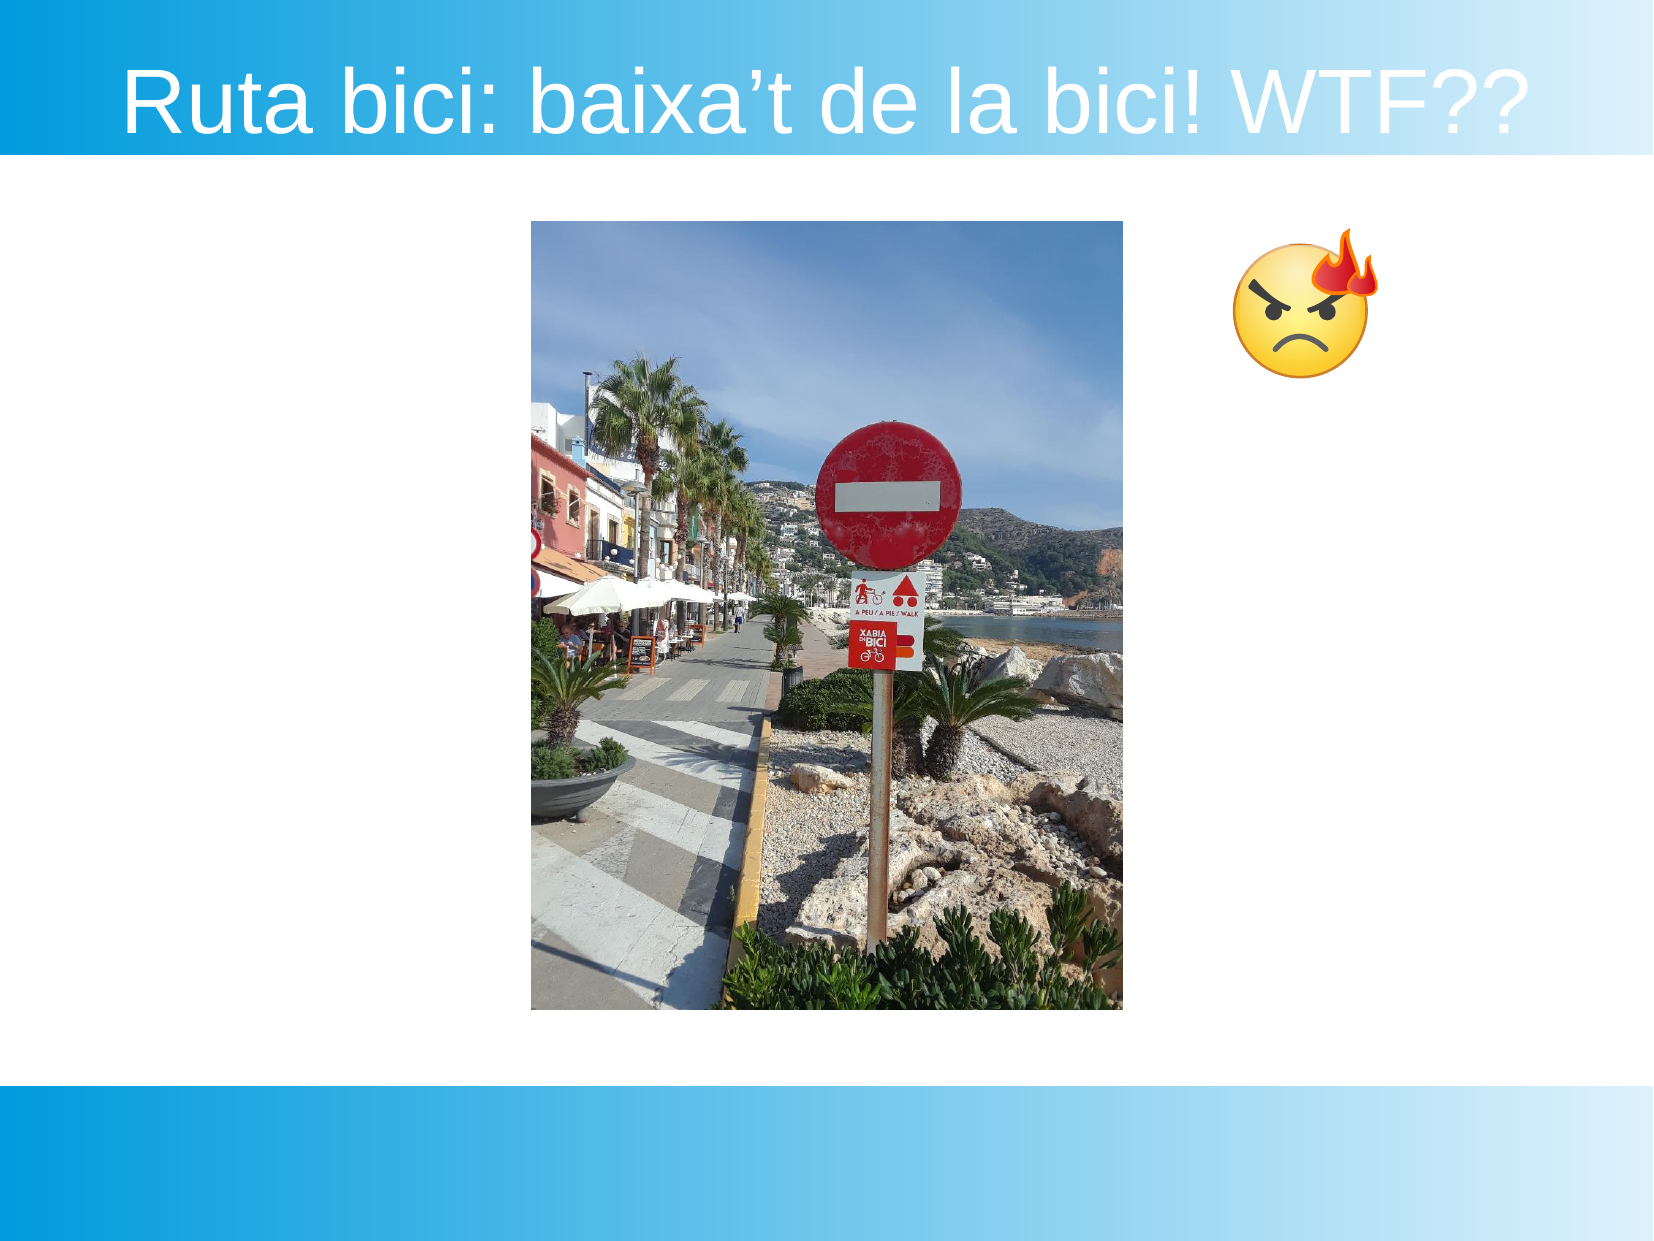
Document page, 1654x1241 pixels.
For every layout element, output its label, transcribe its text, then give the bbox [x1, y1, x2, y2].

picture [1224, 224, 1382, 383]
title Ruta bici: baixa’t de la bici! WTF?? [82, 49, 1571, 155]
picture [531, 221, 1123, 1010]
